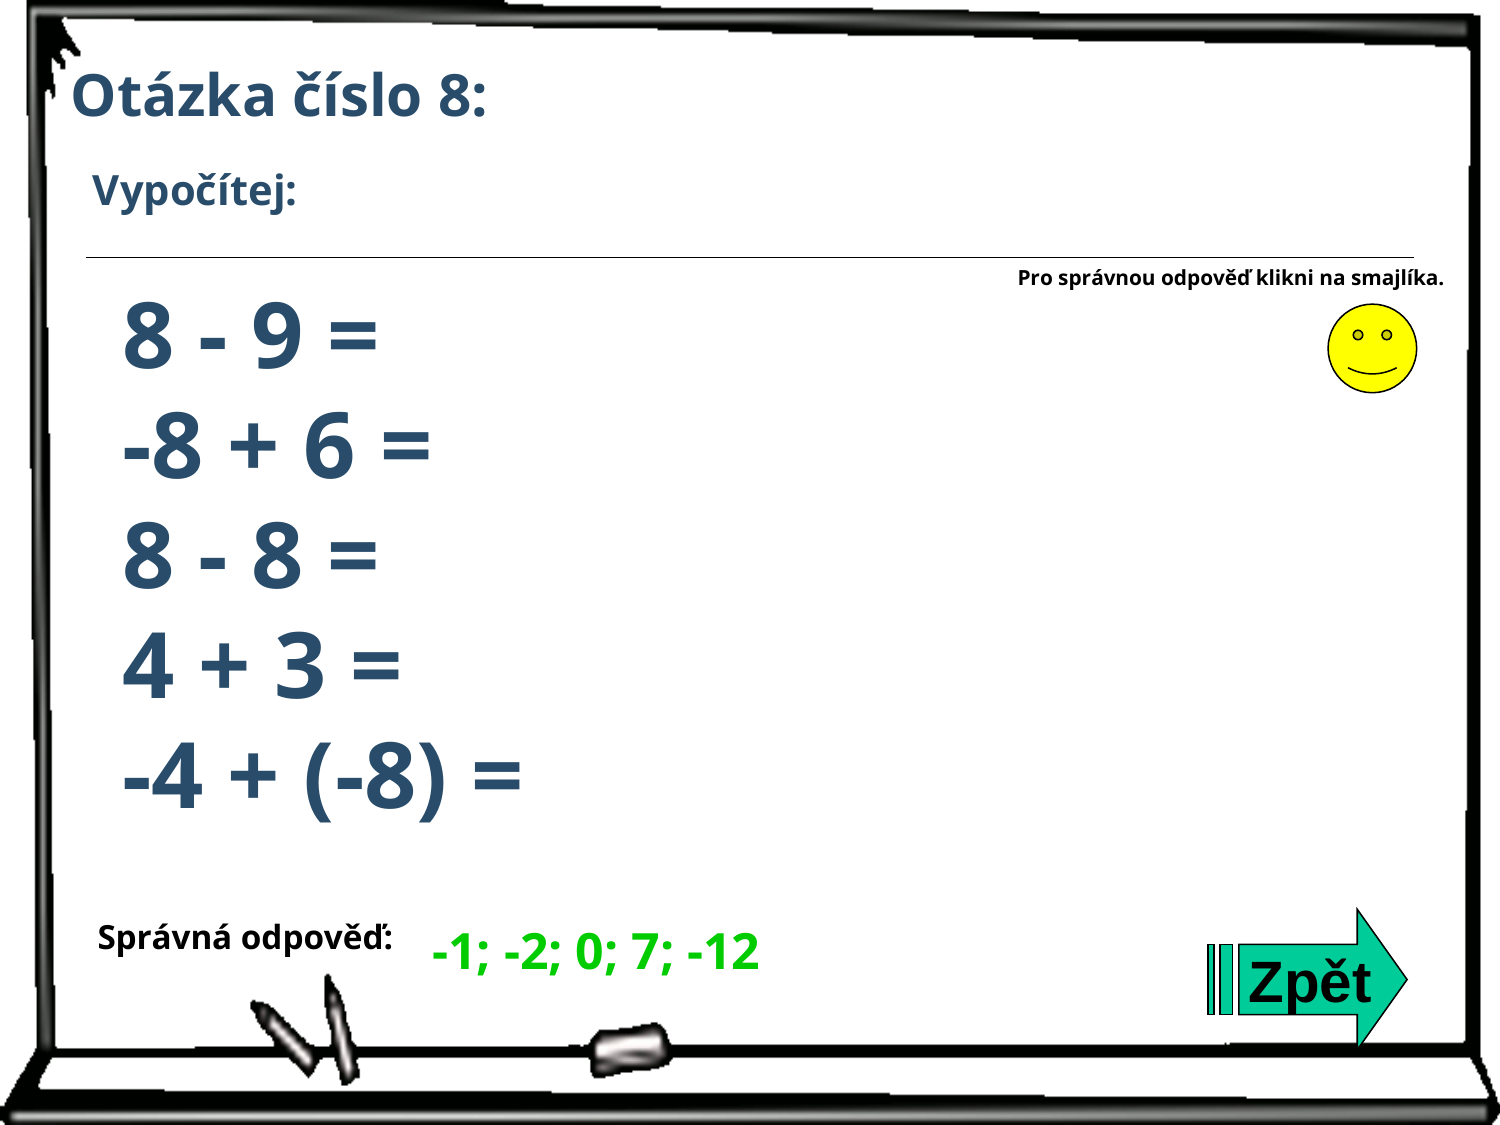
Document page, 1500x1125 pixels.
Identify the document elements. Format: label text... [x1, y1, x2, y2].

picture [0, 0, 1500, 1125]
text_box Zpět [1220, 944, 1233, 1015]
text_box Otázka číslo 8: [55, 54, 1391, 149]
text_box 8 - 9 = -8 + 6 = 8 - 8 = 4 + 3 = -4 + (-8) = [107, 504, 861, 600]
text_box Pro správnou odpověď klikni na smajlíka. [1002, 230, 1464, 325]
text_box [1328, 304, 1417, 393]
text_box Správná odpověď: [82, 888, 492, 984]
text_box Zpět [1208, 944, 1214, 1015]
text_box -1; -2; 0; 7; -12 [417, 902, 876, 997]
text_box Vypočítej: [78, 141, 1437, 237]
text_box Zpět [1238, 909, 1408, 1050]
